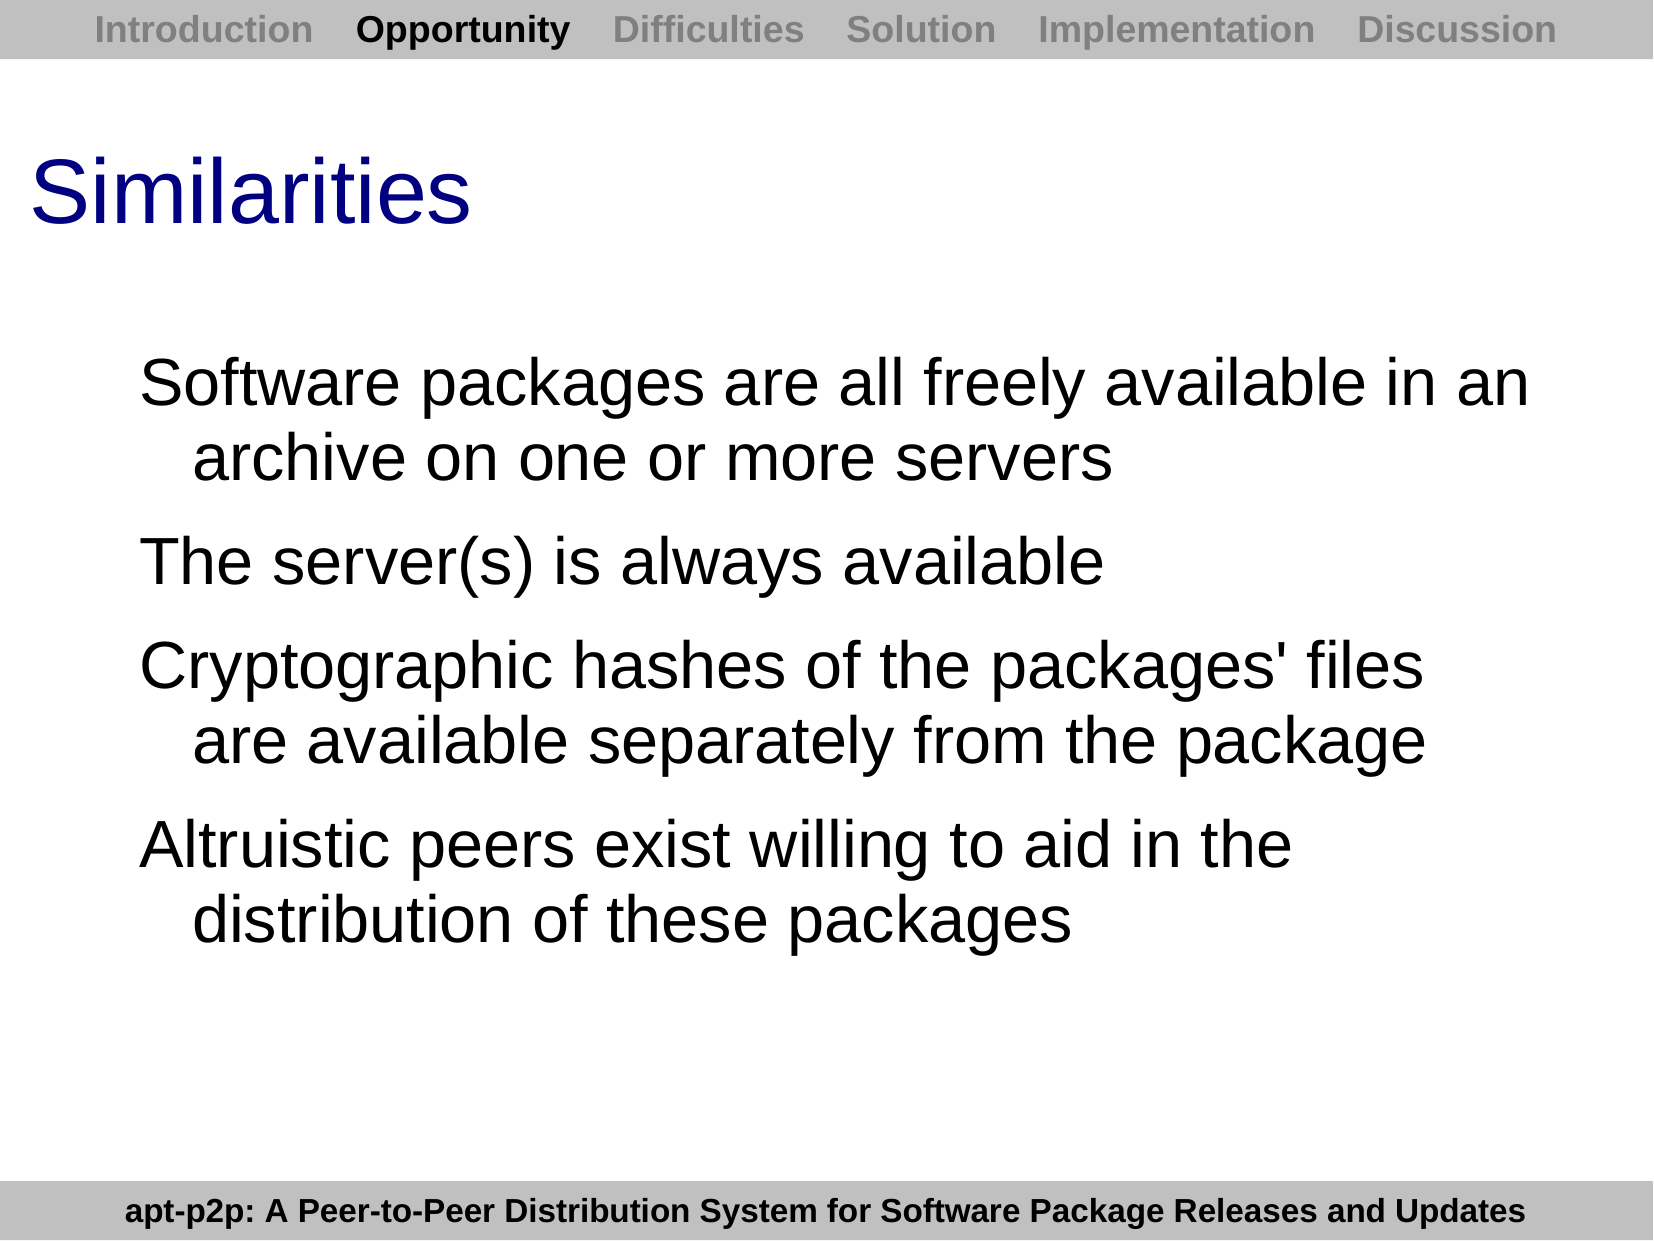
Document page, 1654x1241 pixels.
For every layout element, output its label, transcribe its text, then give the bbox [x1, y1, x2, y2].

title Similarities [29, 88, 1442, 296]
list Software packages are all freely available in an archive on one or more servers The server(s) is always available Cryptographic hashes of the packages' files are available separately from the package Altruistic peers exist willing to aid in the distribution of these packages [121, 344, 1534, 1127]
